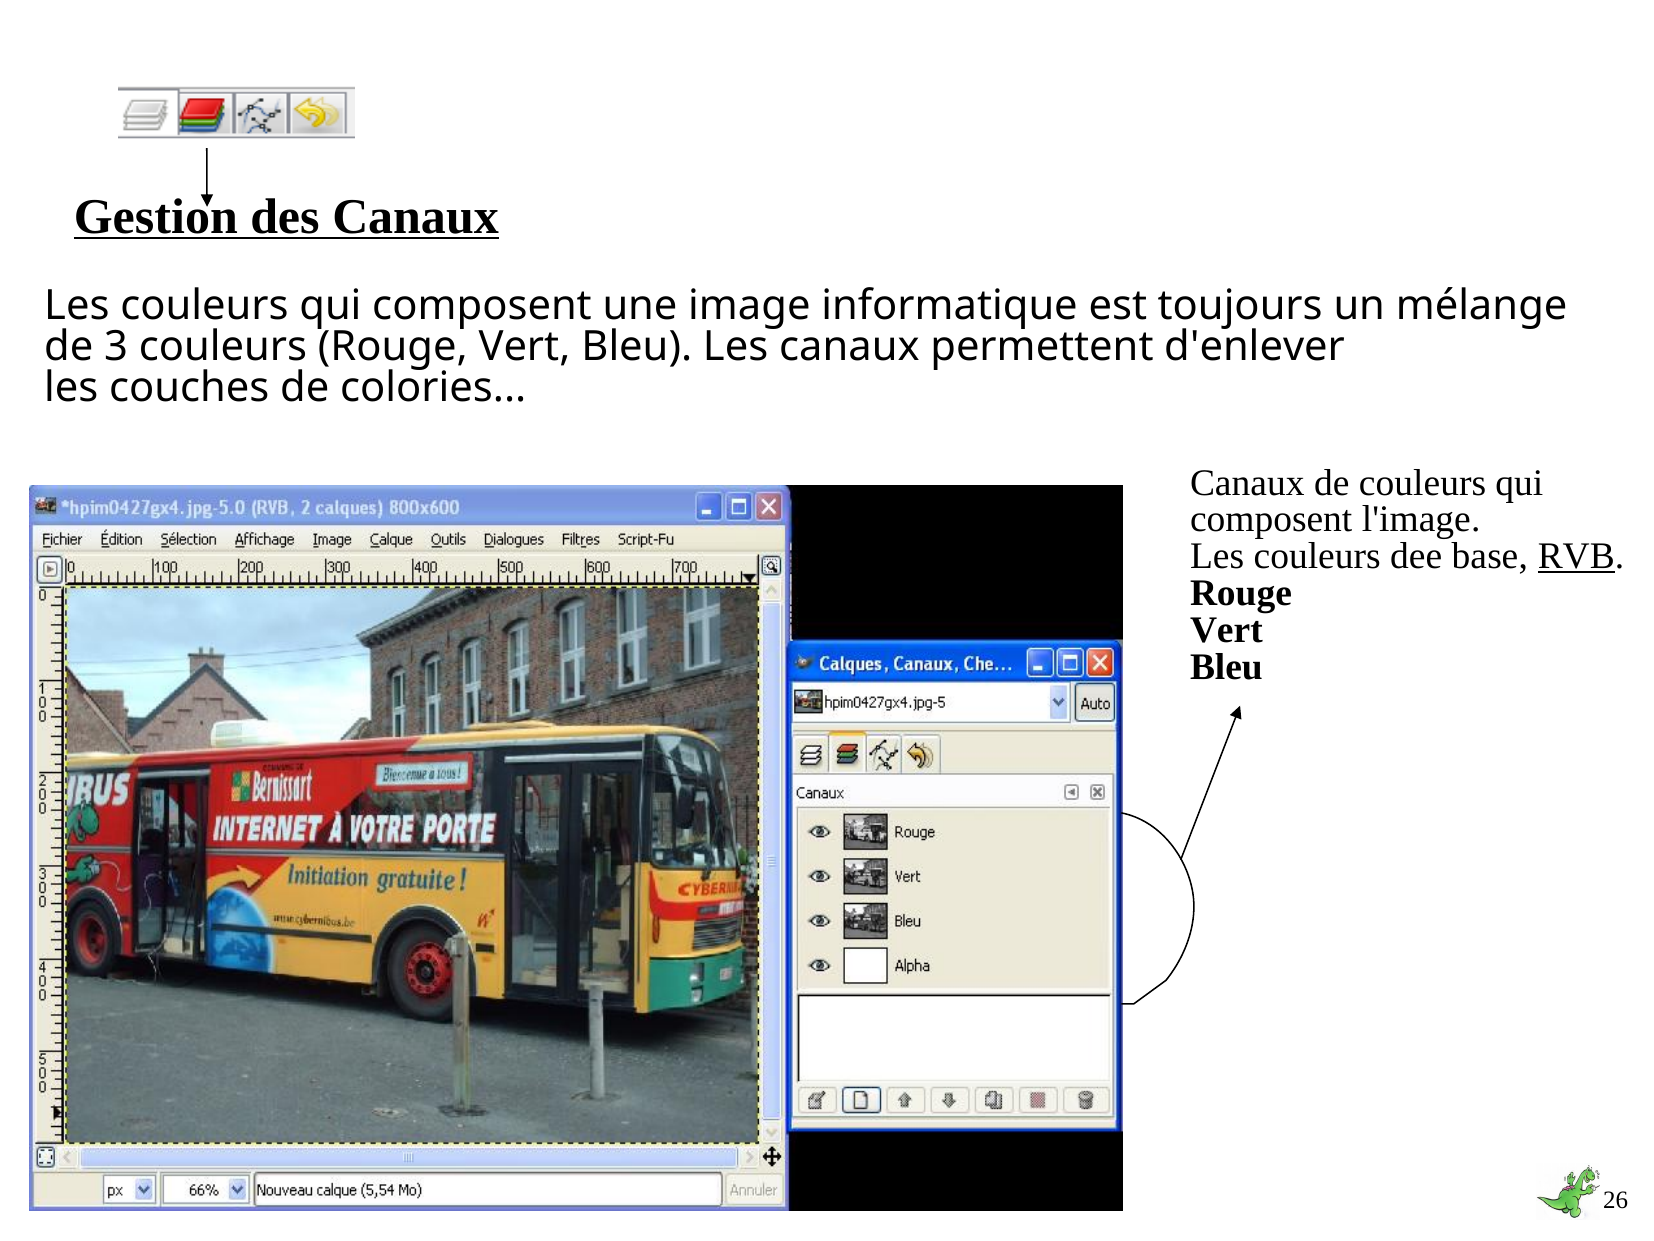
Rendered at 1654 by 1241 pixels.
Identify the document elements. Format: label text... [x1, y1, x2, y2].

text_box Gestion des Canaux [59, 206, 532, 278]
picture [1536, 1163, 1600, 1220]
picture [29, 485, 1123, 1211]
picture [118, 86, 355, 148]
text_box 26 [1603, 1186, 1632, 1214]
text_box Canaux de couleurs qui composent l'image. Les couleurs dee base, RVB. Rouge Vert Bleu [1175, 472, 1654, 780]
text_box Les couleurs qui composent une image informatique est toujours un mélange de 3 couleurs (Rouge, Vert, Bleu). Les canaux permettent d'enlever les couches de colories... [29, 295, 1624, 465]
